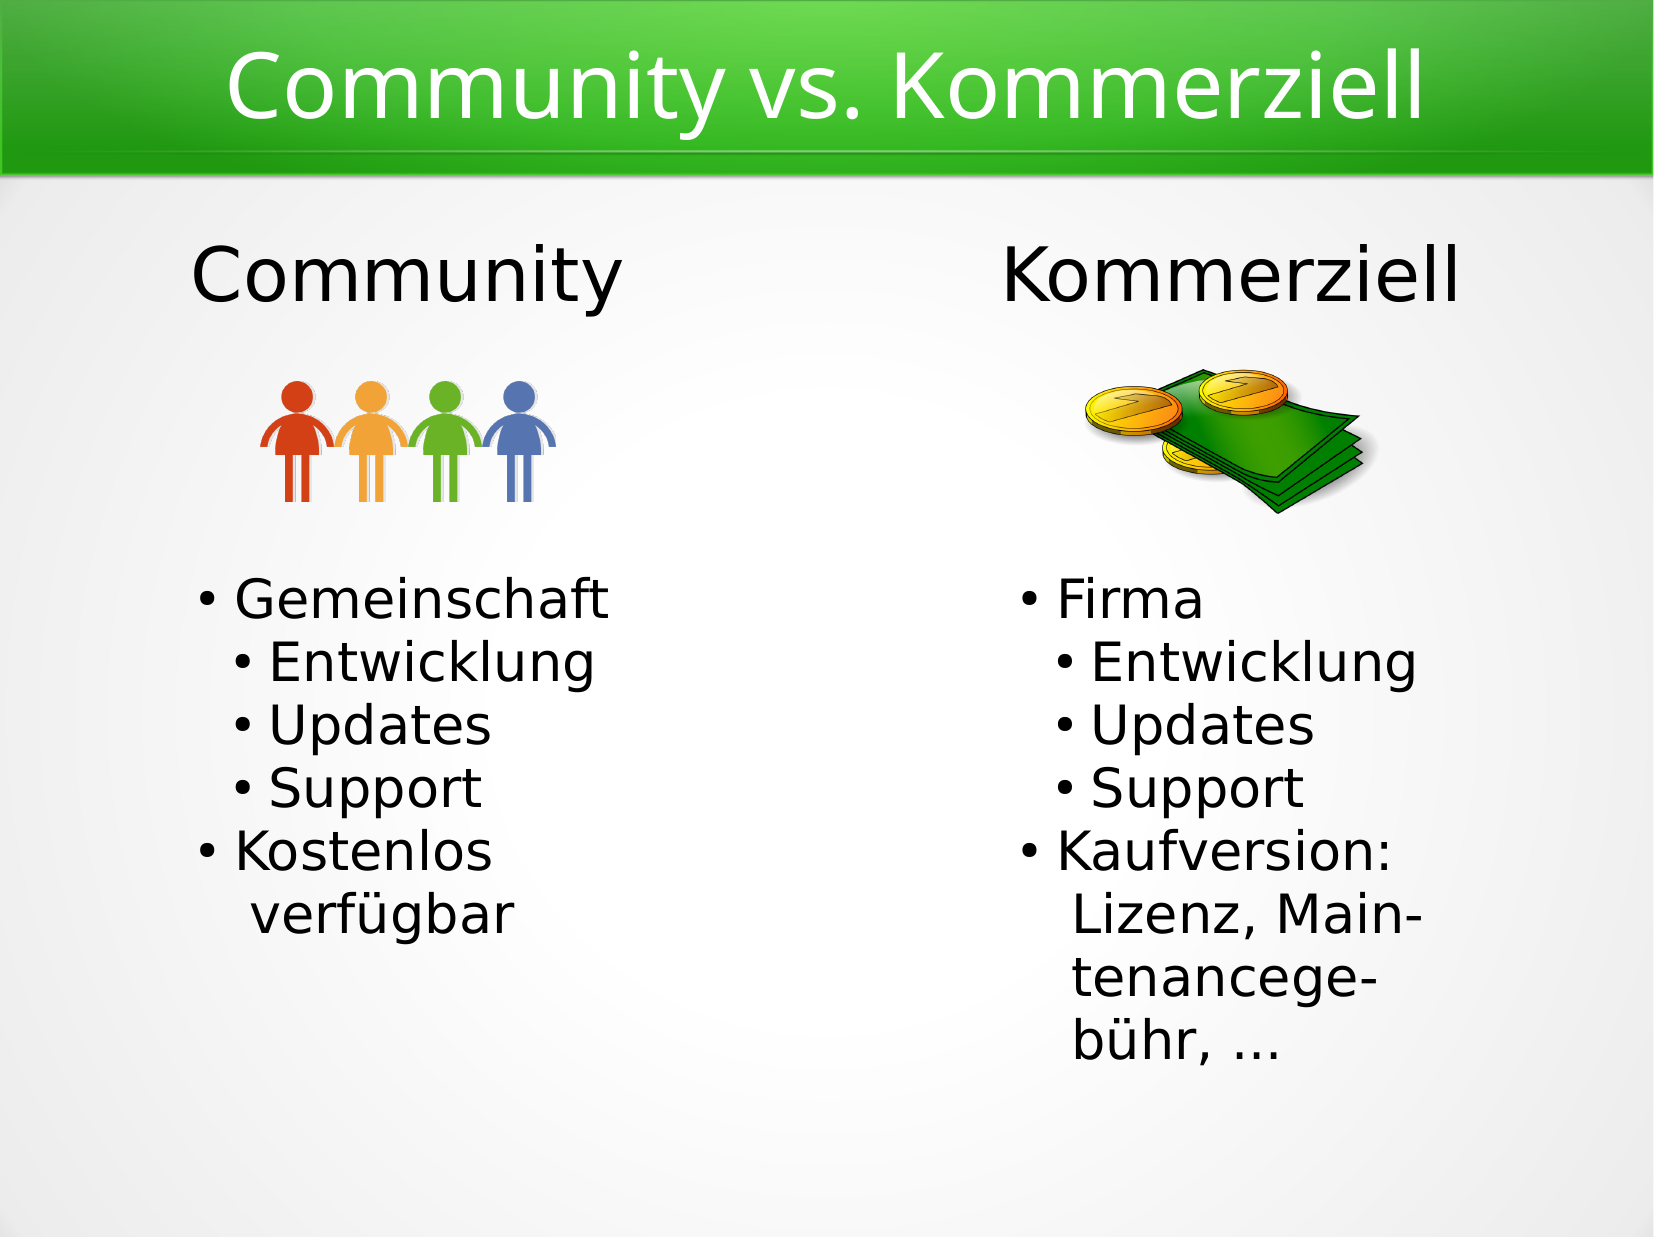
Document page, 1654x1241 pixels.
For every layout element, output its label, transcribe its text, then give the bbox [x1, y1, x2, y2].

text_box Gemeinschaft Entwicklung Updates Support Kostenlos verfügbar [182, 561, 633, 1230]
text_box Kommerziell [977, 224, 1486, 327]
picture [0, 0, 1654, 1237]
text_box Community [153, 224, 662, 327]
text_box Firma Entwicklung Updates Support Kaufversion: Lizenz, Main- tenancege- bühr, ... [1005, 561, 1458, 1230]
title Community vs. Kommerziell [82, 11, 1571, 154]
